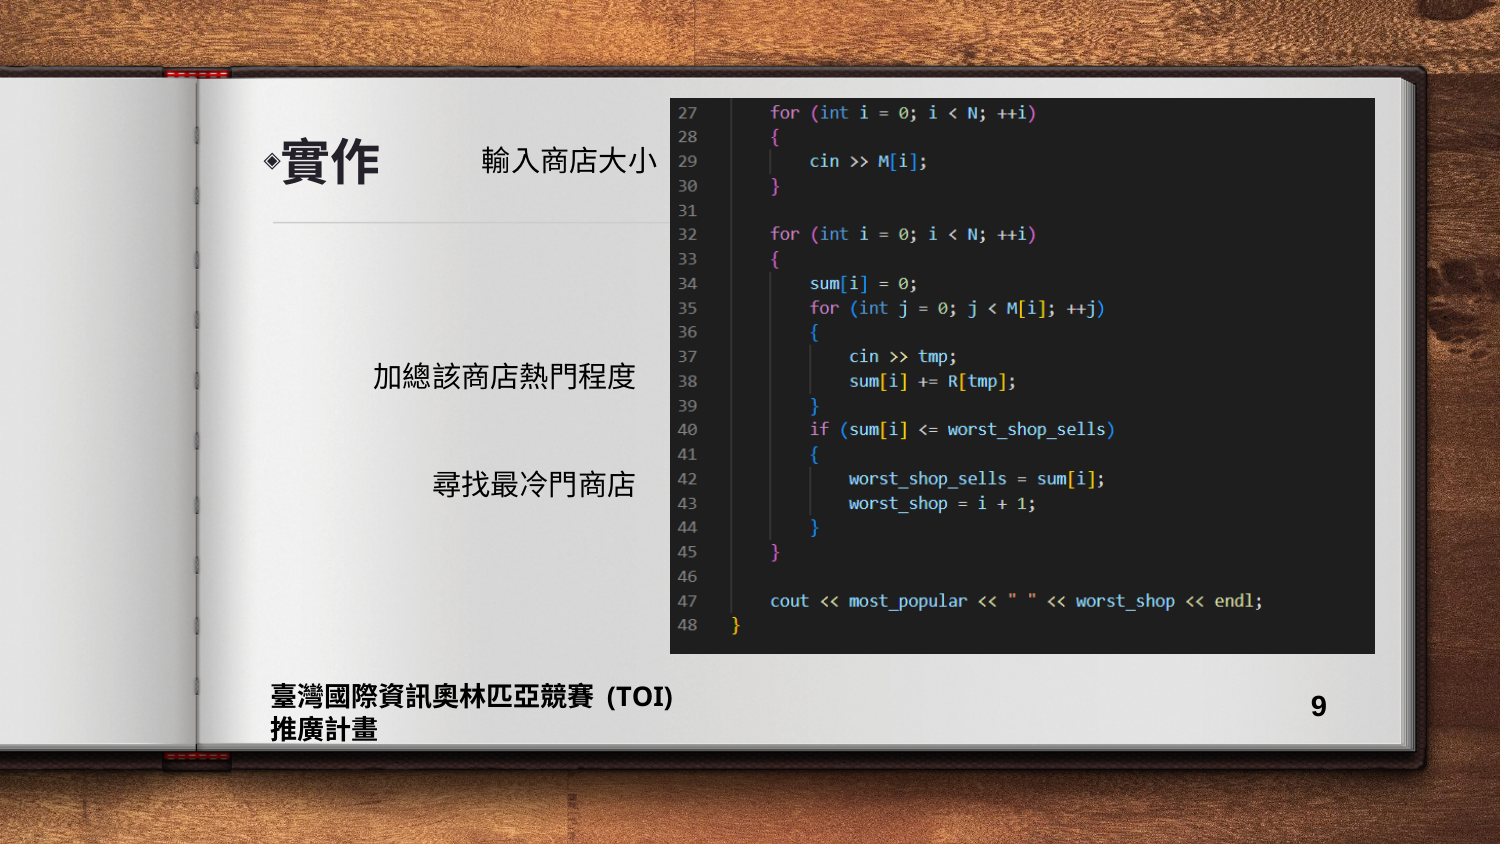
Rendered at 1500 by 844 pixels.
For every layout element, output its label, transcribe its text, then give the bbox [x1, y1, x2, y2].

text_box 尋找最冷門商店 [417, 458, 654, 510]
text_box 實作 [248, 115, 670, 205]
text_box 9 [1295, 672, 1386, 737]
text_box 輸入商店大小 [466, 134, 670, 185]
picture [670, 98, 1375, 654]
text_box 加總該商店熱門程度 [358, 350, 655, 402]
